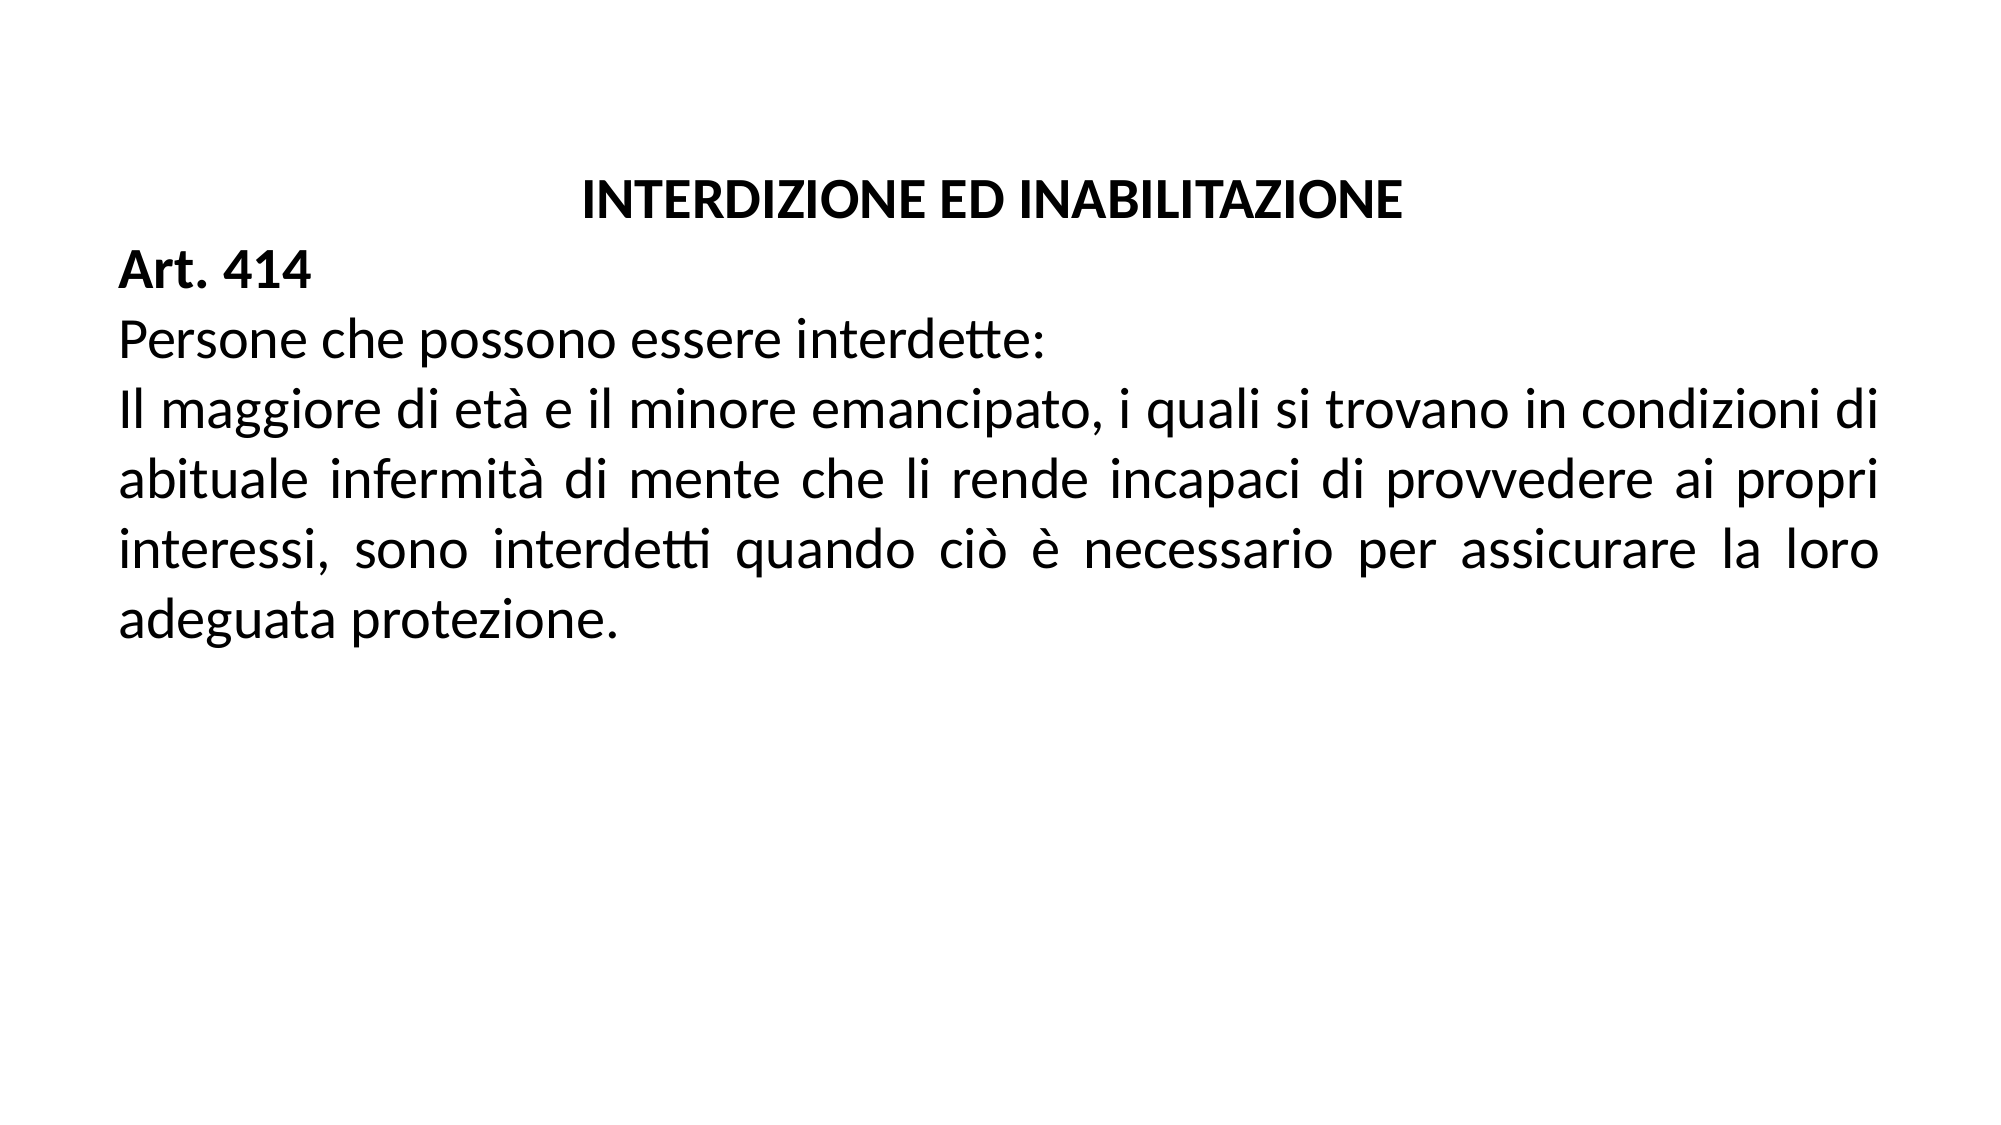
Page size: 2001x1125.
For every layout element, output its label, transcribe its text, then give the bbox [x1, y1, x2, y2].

text_box INTERDIZIONE ED INABILITAZIONE Art. 414 Persone che possono essere interdette: Il maggiore di età e il minore emancipato, i quali si trovano in condizioni di abituale infermità di mente che li rende incapaci di provvedere ai propri interessi, sono interdetti quando ciò è necessario per assicurare la loro adeguata protezione. [103, 153, 1915, 798]
